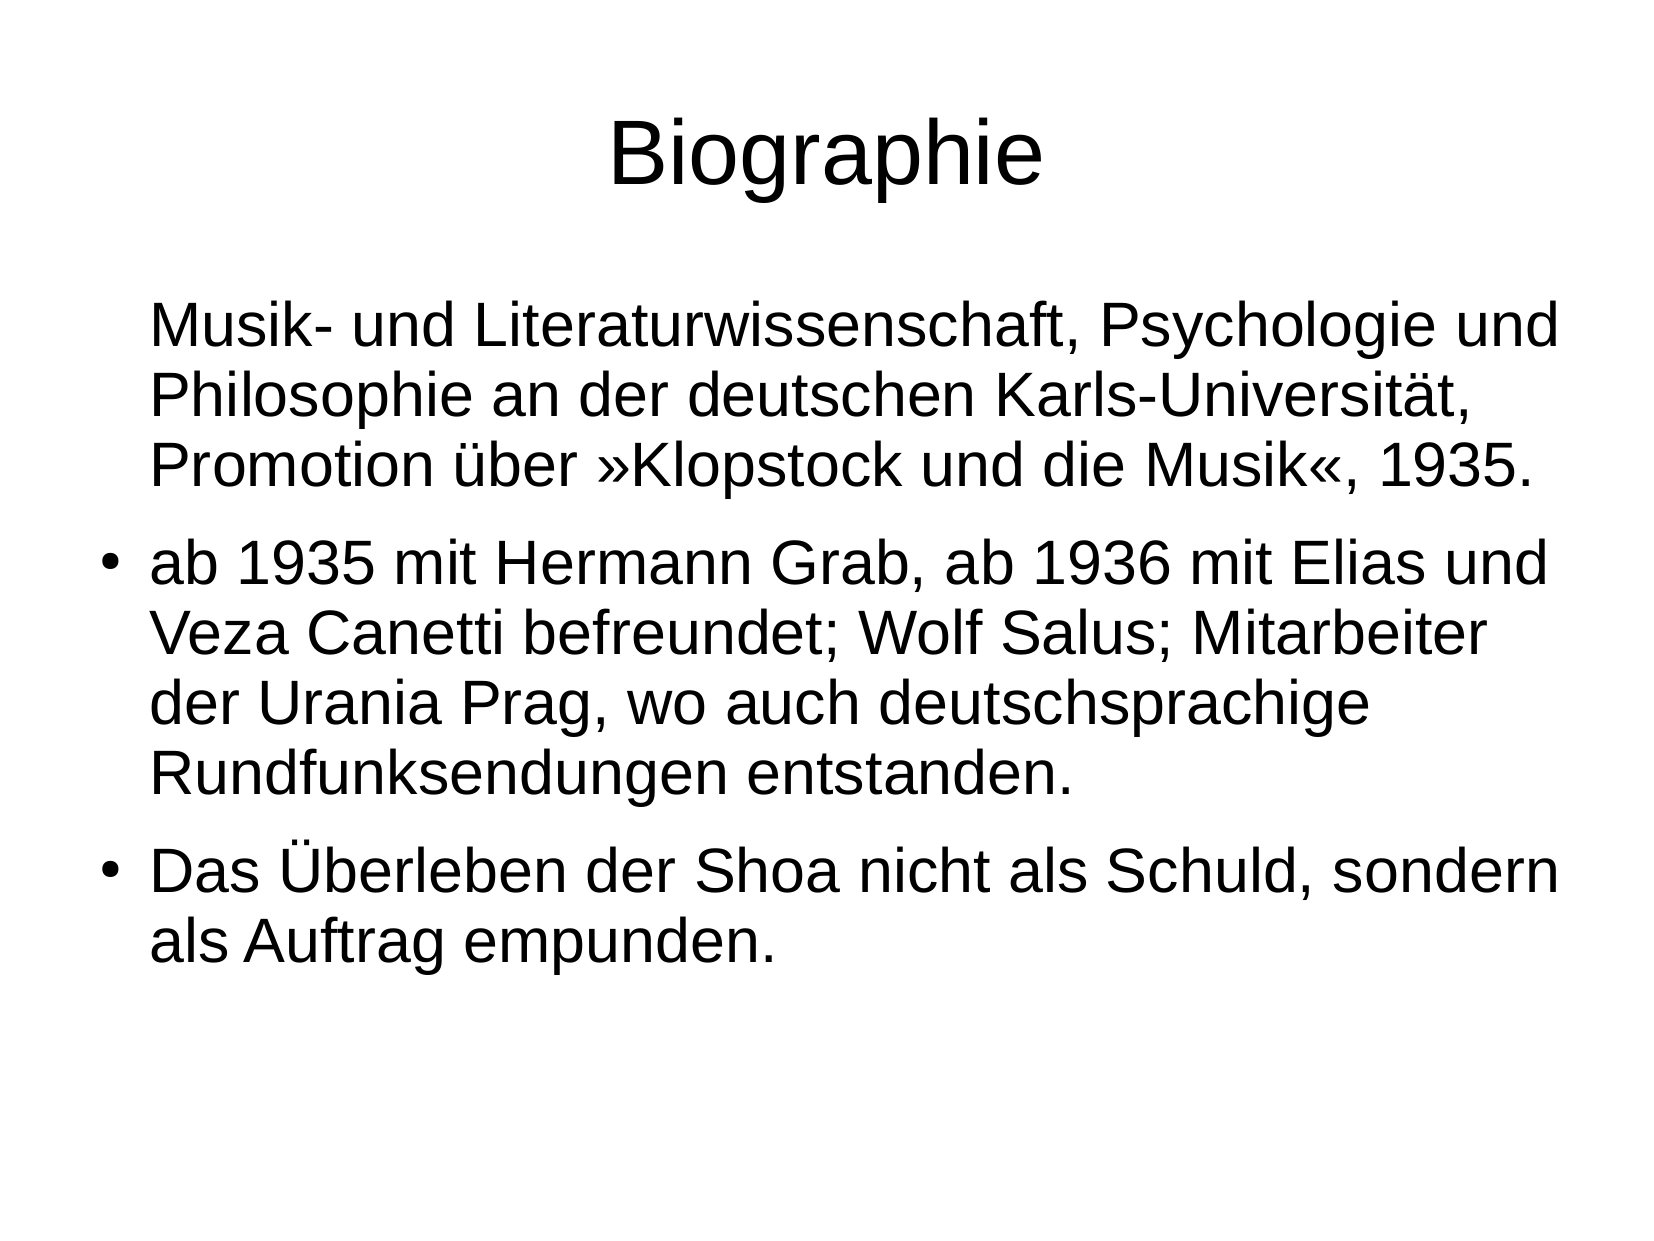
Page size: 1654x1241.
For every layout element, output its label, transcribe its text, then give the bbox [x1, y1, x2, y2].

title Biographie [82, 49, 1571, 257]
list Musik- und Literaturwissenschaft, Psychologie und Philosophie an der deutschen Karls-Universität, Promotion über »Klopstock und die Musik«, 1935. ab 1935 mit Hermann Grab, ab 1936 mit Elias und Veza Canetti befreundet; Wolf Salus; Mitarbeiter der Urania Prag, wo auch deutschsprachige Rundfunksendungen entstanden. Das Überleben der Shoa nicht als Schuld, sondern als Auftrag empunden. [82, 290, 1571, 1010]
